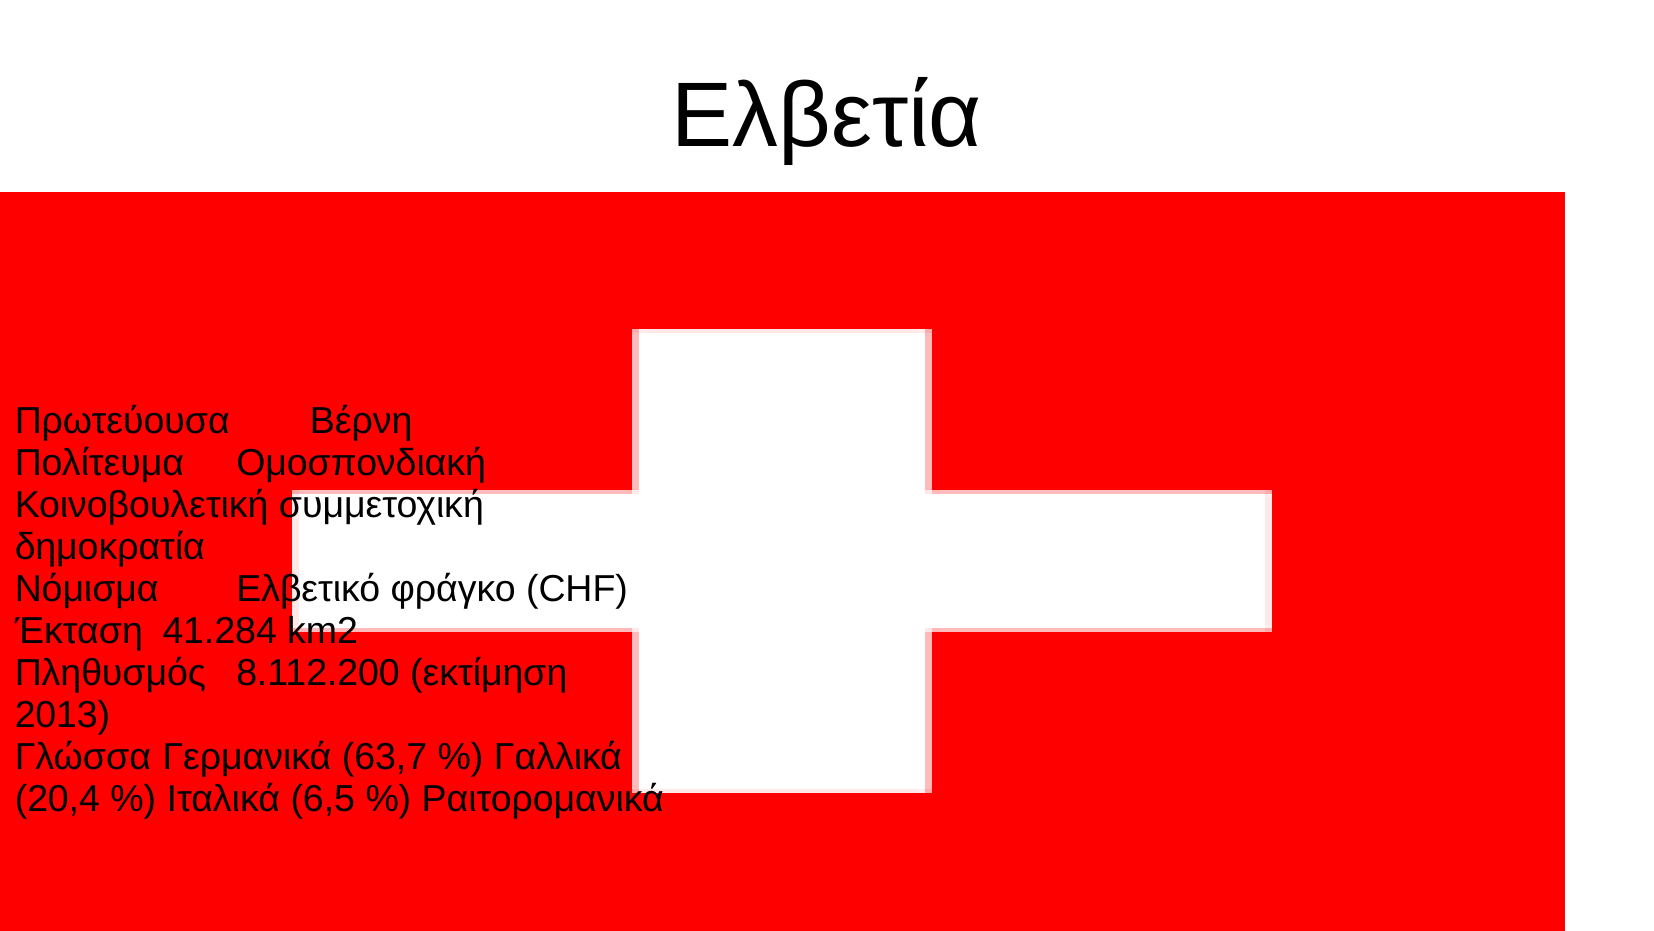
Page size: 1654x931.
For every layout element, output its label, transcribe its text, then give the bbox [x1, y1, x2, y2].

text_box Πρωτεύουσα Βέρνη Πολίτευμα Ομοσπονδιακή Κοινοβουλετική συμμετοχική δημοκρατία Νόμισμα Ελβετικό φράγκο (CHF) Έκταση 41.284 km2 Πληθυσμός 8.112.200 (εκτίμηση 2013) Γλώσσα Γερμανικά (63,7 %) Γαλλικά (20,4 %) Ιταλικά (6,5 %) Ραιτορομανικά [0, 392, 688, 827]
picture [0, 192, 1565, 931]
title Ελβετία [82, 37, 1571, 193]
